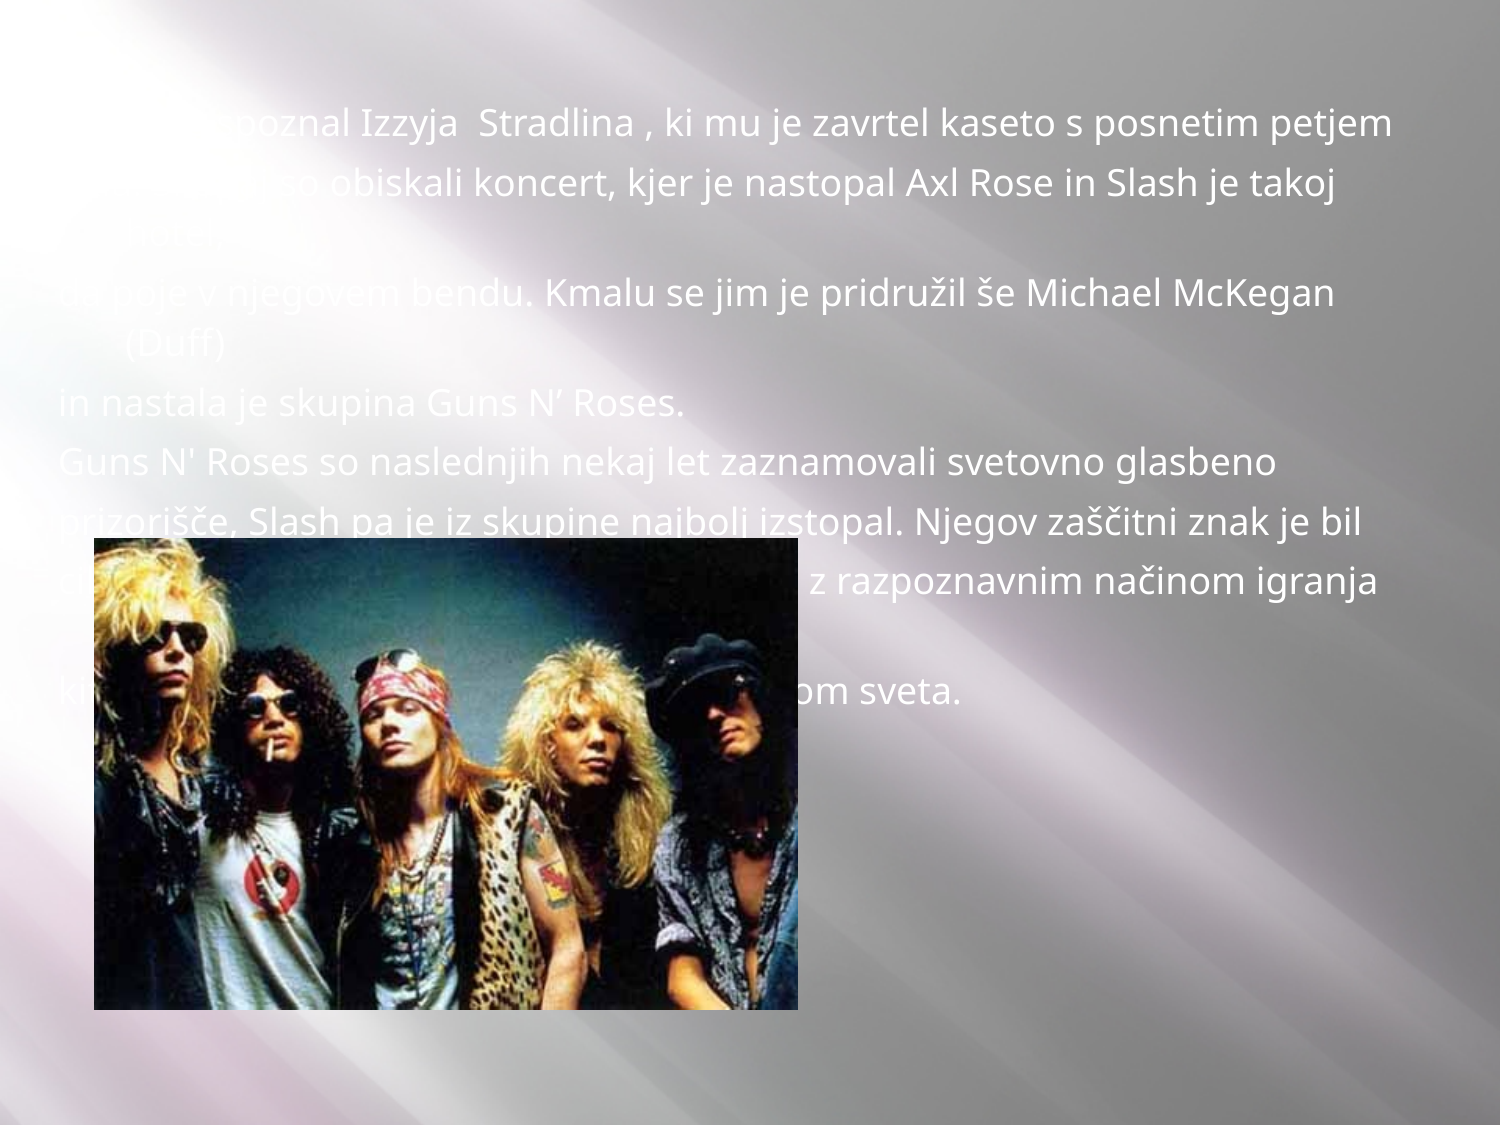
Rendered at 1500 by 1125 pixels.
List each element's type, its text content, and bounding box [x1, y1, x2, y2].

picture [0, 0, 1500, 1125]
list Takrat je spoznal Izzyja Stradlina , ki mu je zavrtel kaseto s posnetim petjem Axla. Skupaj so obiskali koncert, kjer je nastopal Axl Rose in Slash je takoj hotel, da poje v njegovem bendu. Kmalu se jim je pridružil še Michael McKegan (Duff) in nastala je skupina Guns N’ Roses. Guns N' Roses so naslednjih nekaj let zaznamovali svetovno glasbeno prizorišče, Slash pa je iz skupine najbolj izstopal. Njegov zaščitni znak je bil cilinder na glavi in cigareta v ustih, skupaj z razpoznavnim načinom igranja na kitaro pa je pridobil mnoge oboževalce širom sveta. [35, 94, 1425, 1036]
